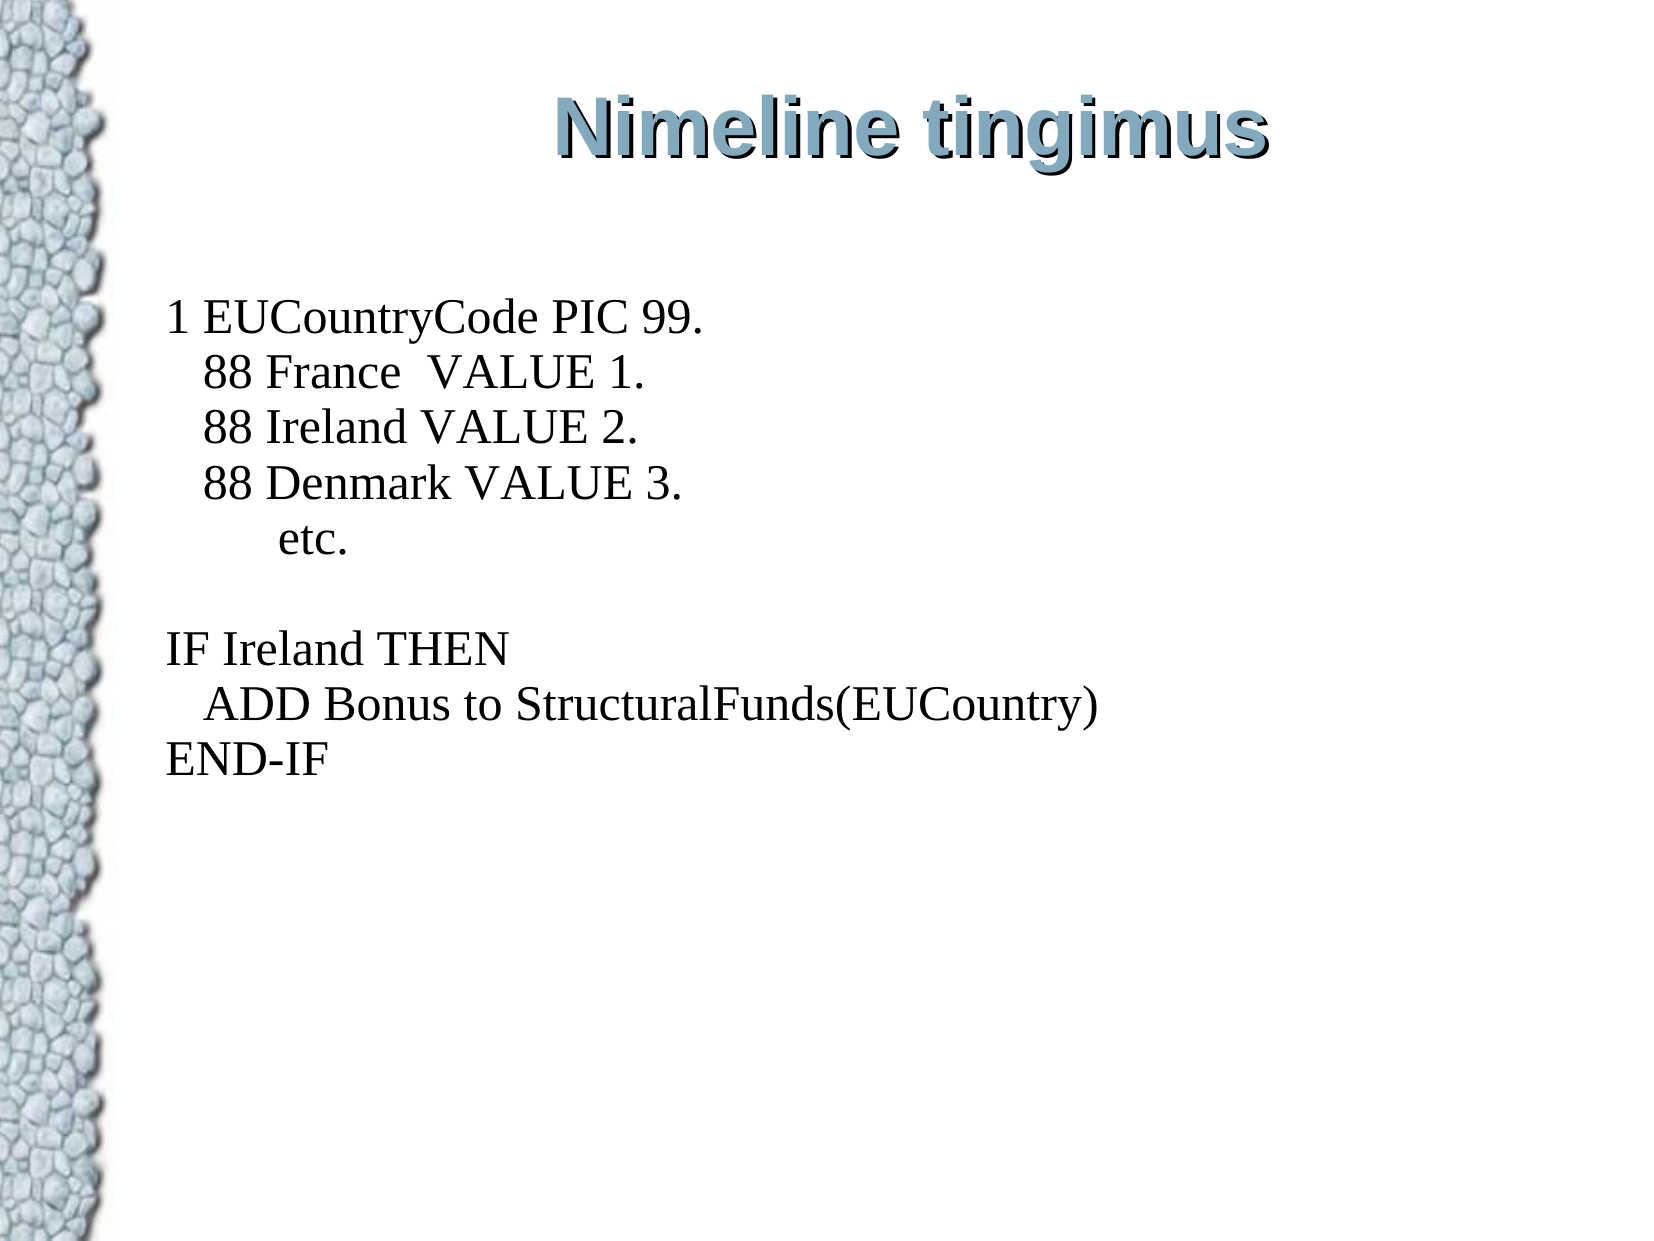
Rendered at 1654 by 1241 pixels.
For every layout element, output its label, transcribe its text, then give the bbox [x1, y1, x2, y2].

picture [0, 0, 131, 1241]
list 1 EUCountryCode PIC 99. 88 France VALUE 1. 88 Ireland VALUE 2. 88 Denmark VALUE 3. etc. IF Ireland THEN ADD Bonus to StructuralFunds(EUCountry) END-IF [147, 288, 1636, 1093]
title Nimeline tingimus [205, 35, 1618, 223]
